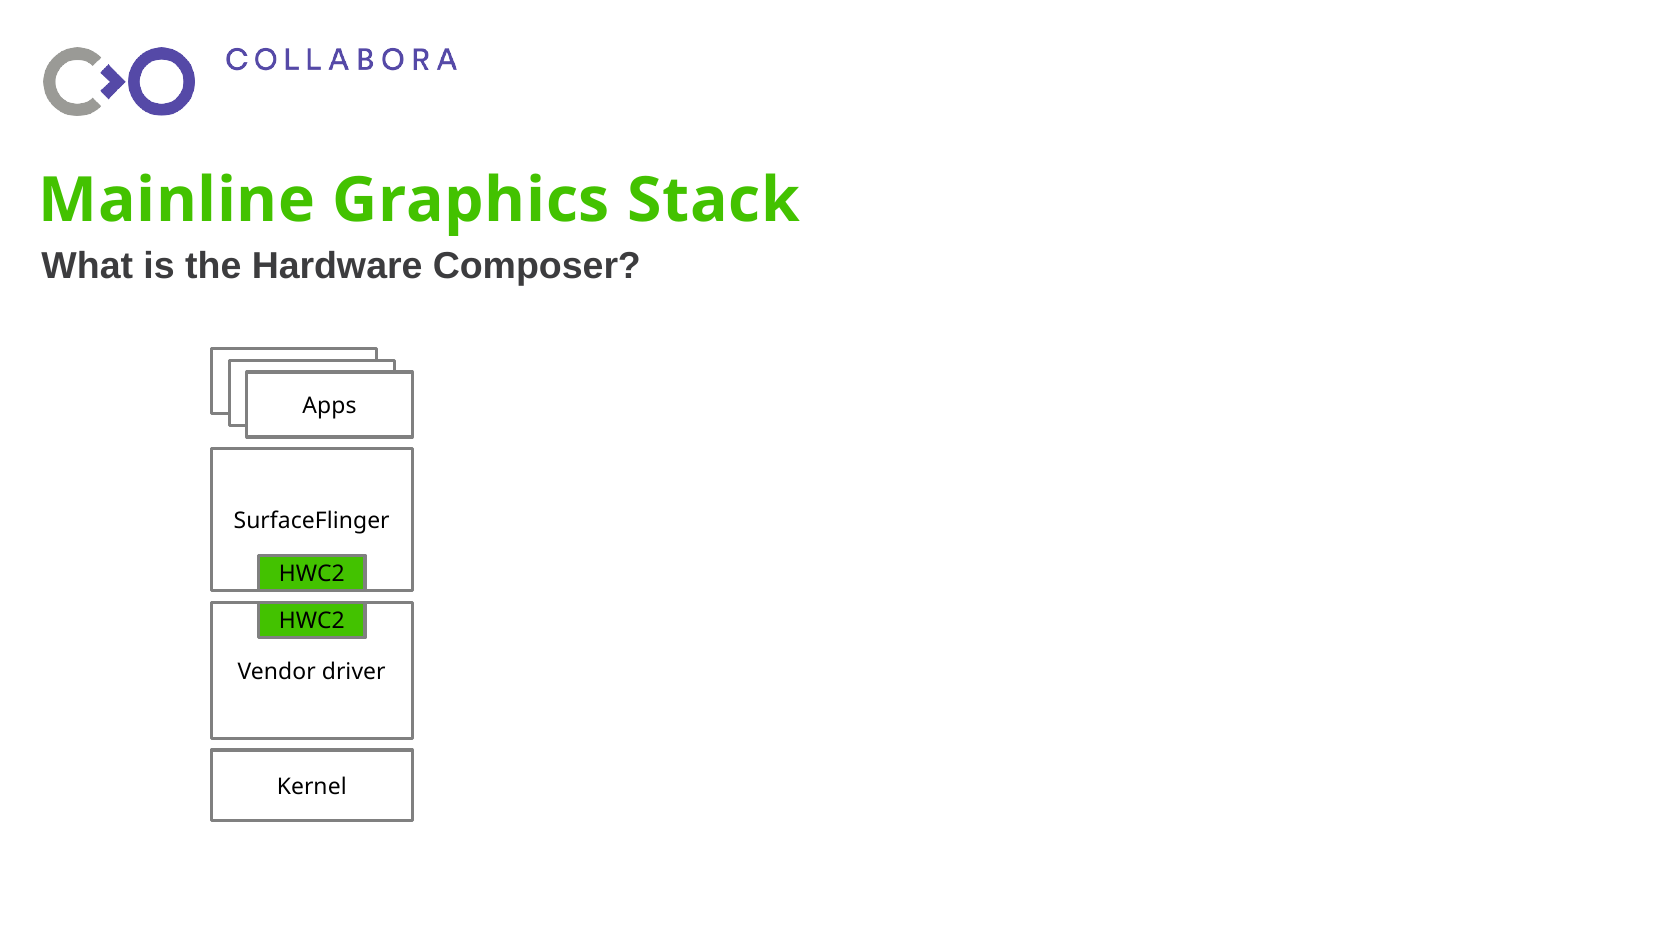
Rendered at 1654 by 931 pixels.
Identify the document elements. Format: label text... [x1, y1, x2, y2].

text_box Apps [246, 372, 413, 438]
picture [43, 47, 457, 116]
text_box HWC2 [258, 555, 366, 591]
text_box Kernel [211, 750, 413, 821]
text_box What is the Hardware Composer? [41, 240, 1614, 290]
title Mainline Graphics Stack [38, 159, 1614, 216]
text_box SurfaceFlinger [211, 448, 413, 591]
text_box [211, 348, 395, 426]
text_box HWC2 [258, 602, 366, 638]
text_box Vendor driver [211, 602, 413, 739]
